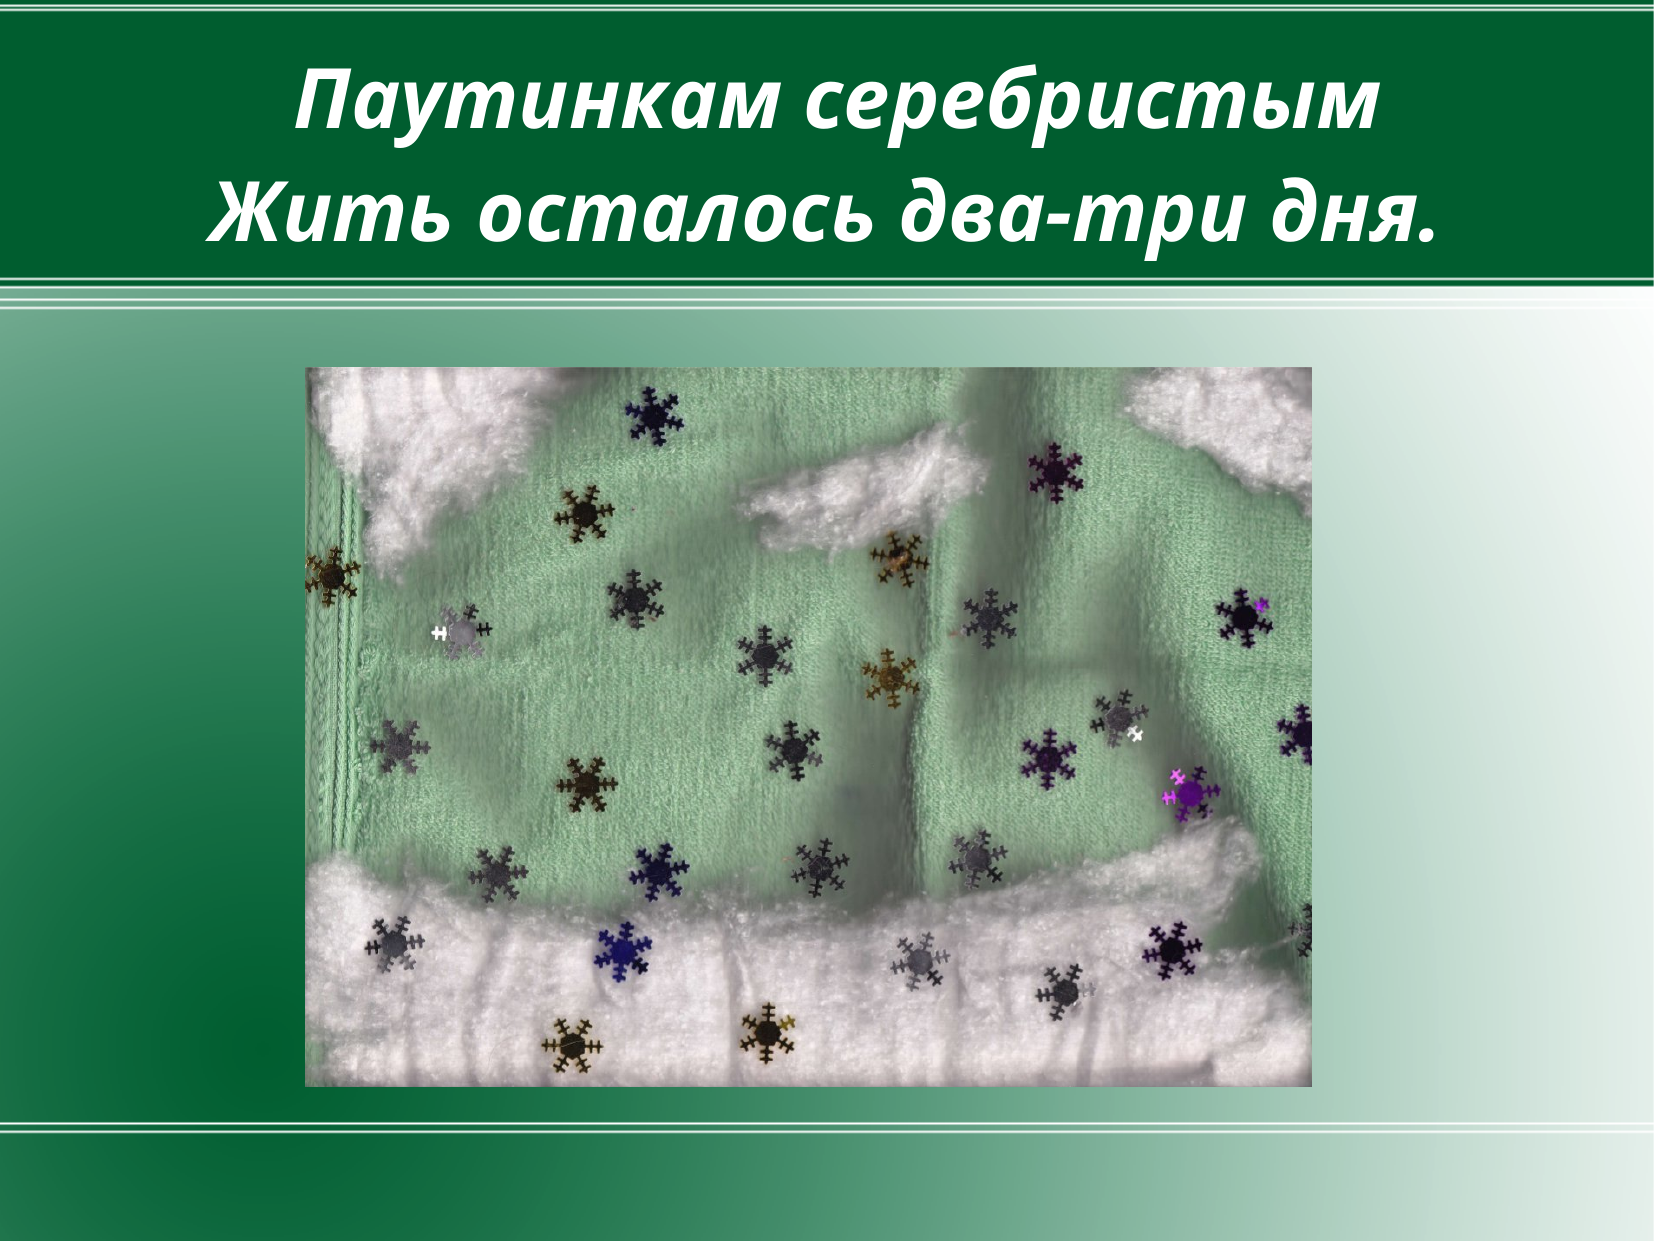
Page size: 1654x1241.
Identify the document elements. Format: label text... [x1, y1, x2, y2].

picture [0, 0, 1654, 1241]
title Паутинкам серебристым Жить осталось два-три дня. [82, 49, 1571, 257]
